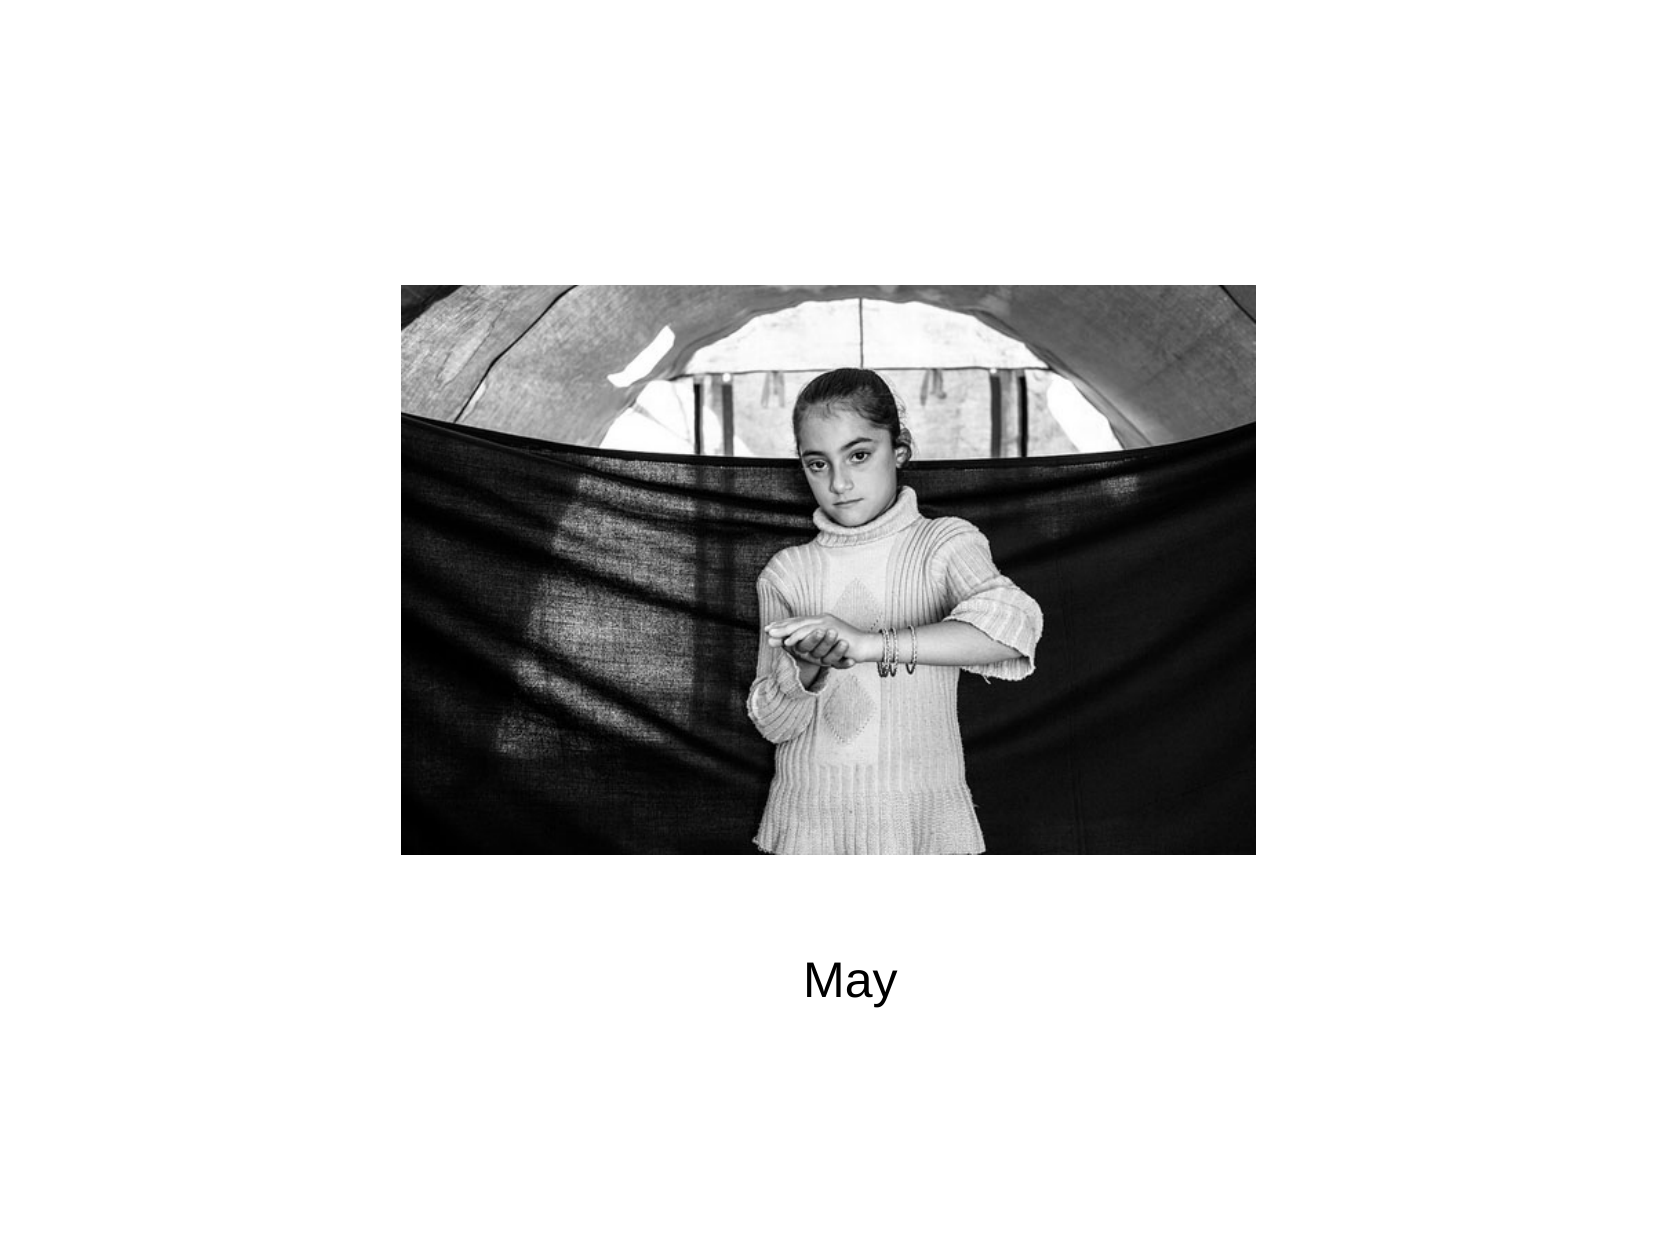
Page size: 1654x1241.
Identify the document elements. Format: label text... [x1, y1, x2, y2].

text_box May [732, 944, 912, 1016]
picture [401, 285, 1256, 855]
